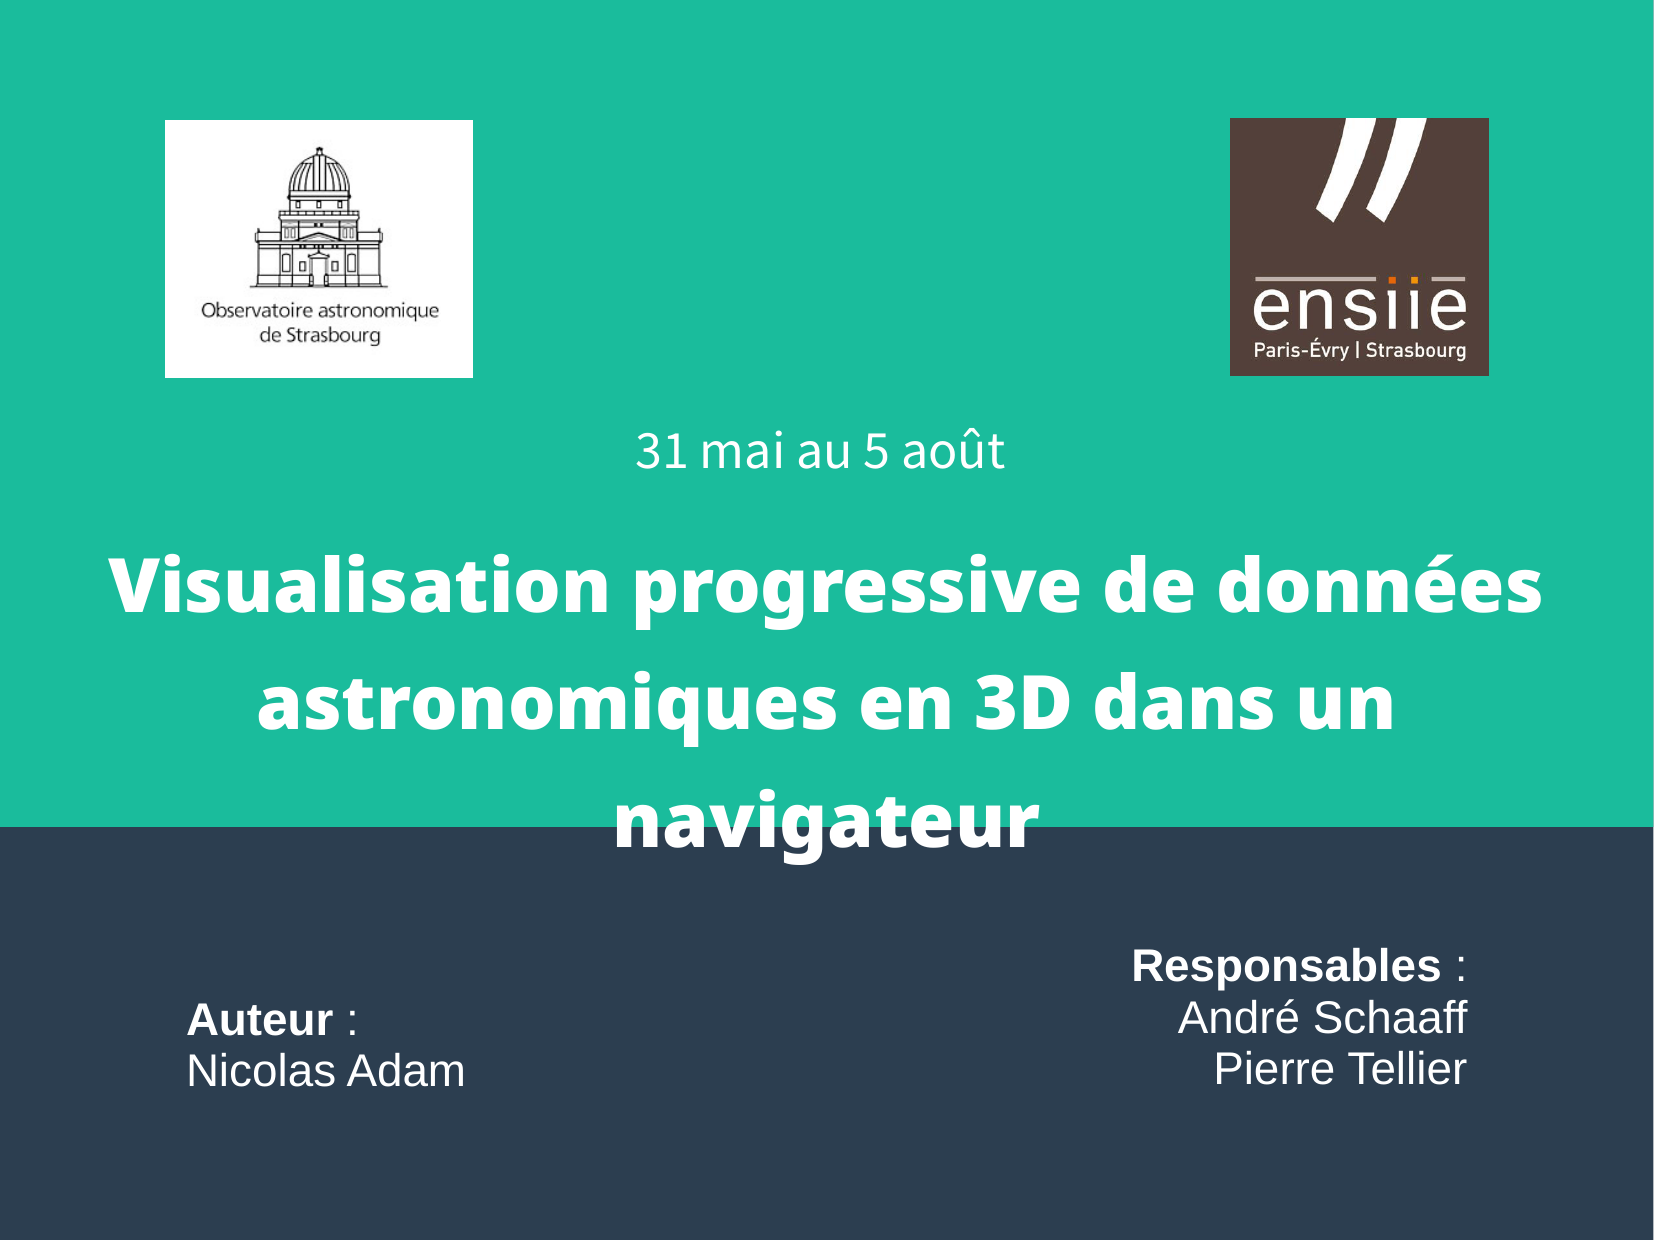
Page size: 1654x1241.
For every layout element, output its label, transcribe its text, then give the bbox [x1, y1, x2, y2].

picture [1230, 118, 1489, 376]
picture [165, 120, 473, 378]
text_box Auteur : Nicolas Adam [171, 986, 632, 1104]
text_box 31 mai au 5 août [602, 407, 1040, 491]
text_box Responsables : André Schaaff Pierre Tellier [962, 933, 1483, 1121]
title Visualisation progressive de données astronomiques en 3D dans un navigateur [59, 591, 1595, 795]
